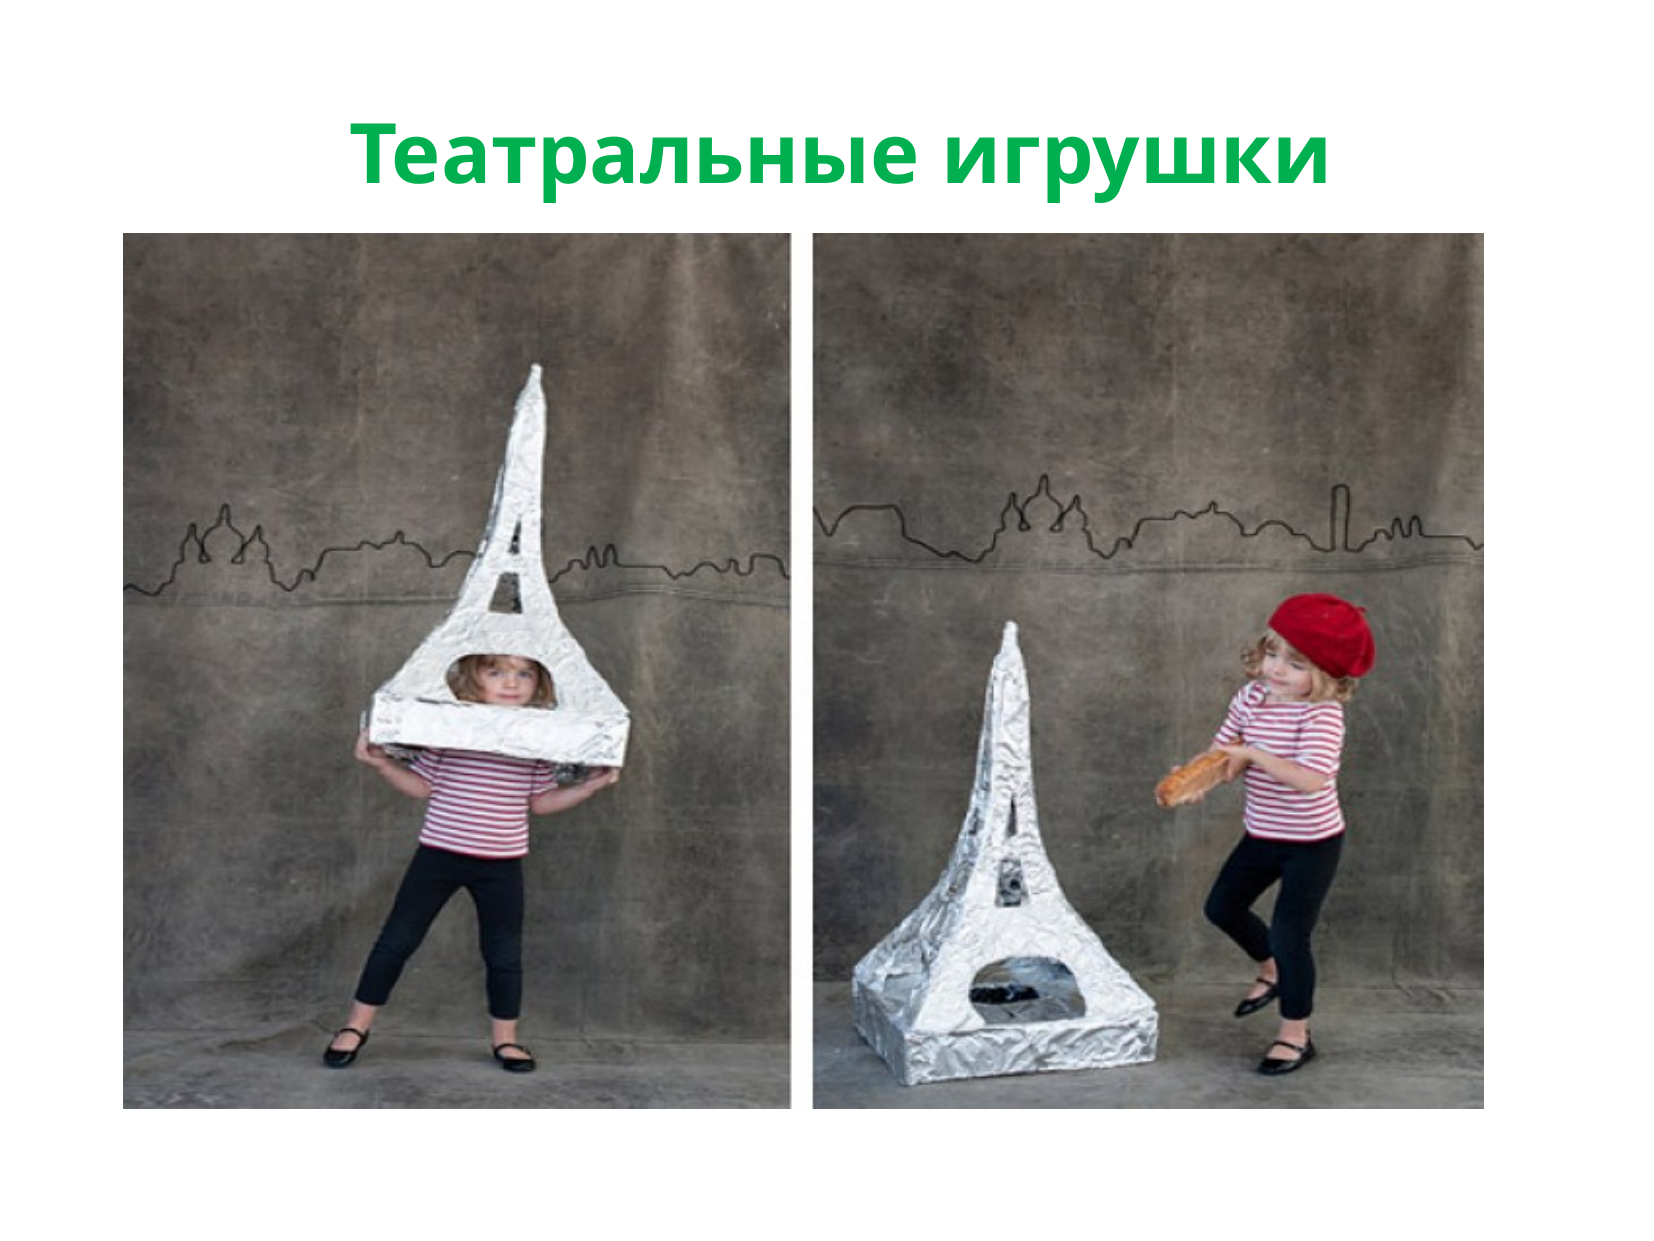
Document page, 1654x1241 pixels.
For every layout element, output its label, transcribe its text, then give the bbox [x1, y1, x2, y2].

picture [123, 233, 1484, 1109]
text_box Театральные игрушки [334, 92, 1287, 209]
